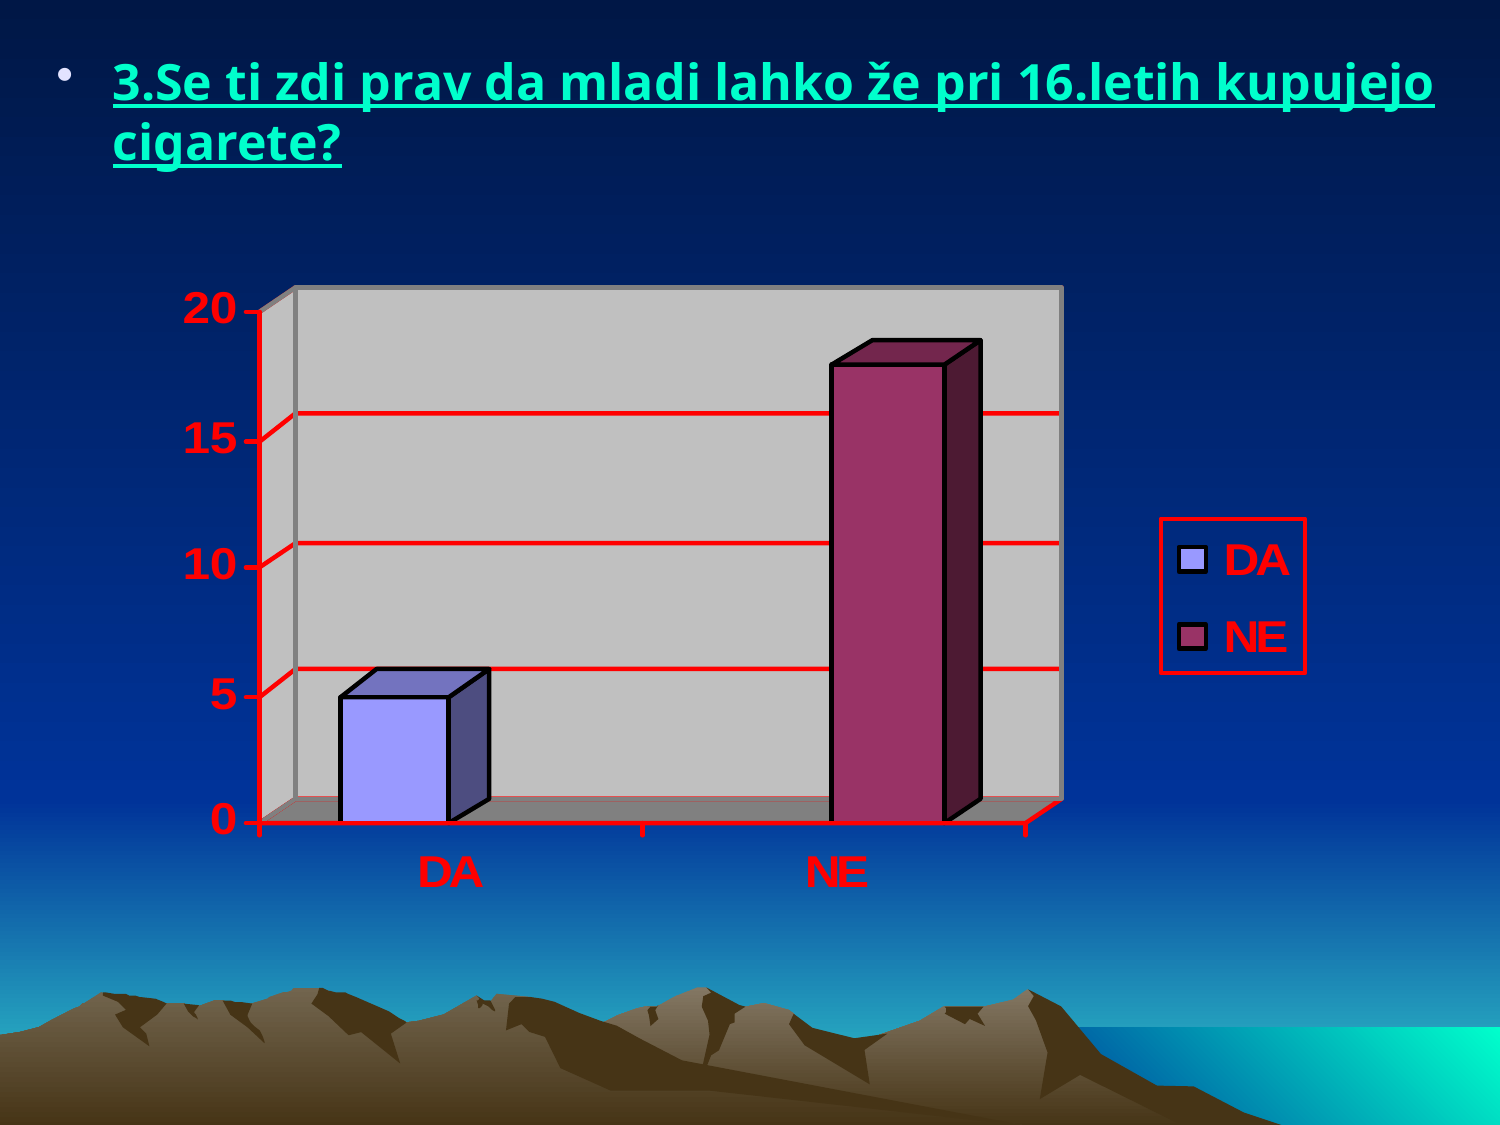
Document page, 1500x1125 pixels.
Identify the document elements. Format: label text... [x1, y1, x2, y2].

picture [52, 206, 1351, 986]
chart [53, 208, 1353, 988]
list 3.Se ti zdi prav da mladi lahko že pri 16.letih kupujejo cigarete? [41, 42, 1459, 1024]
